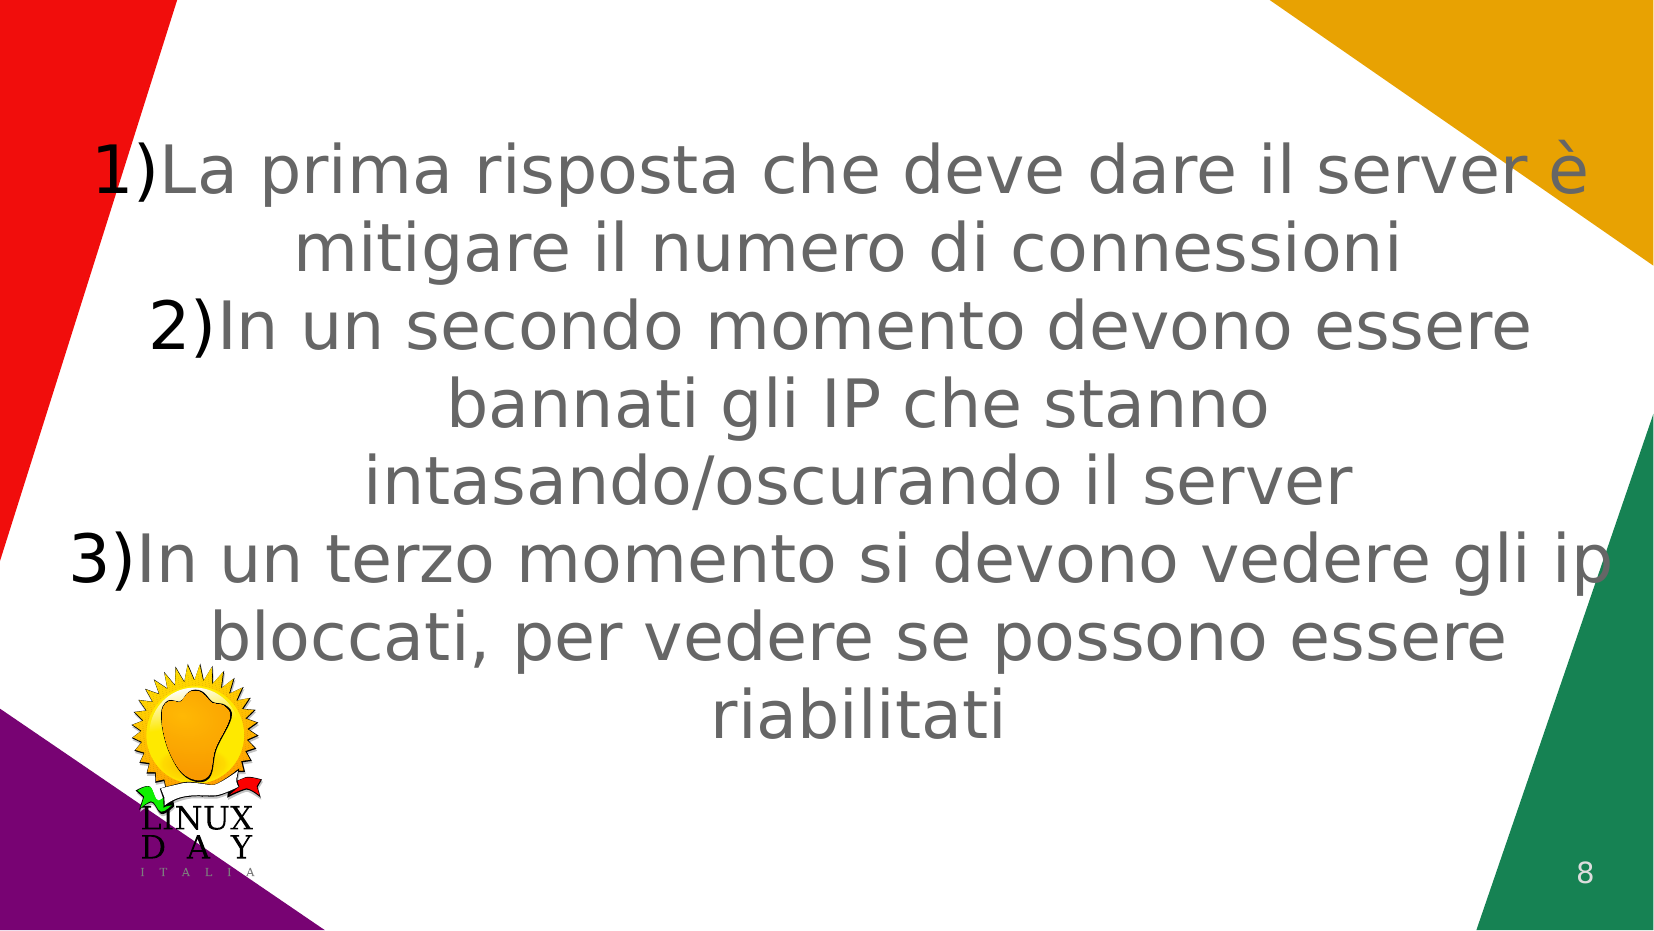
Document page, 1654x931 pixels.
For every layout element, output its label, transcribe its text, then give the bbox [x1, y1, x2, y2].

picture [0, 644, 404, 931]
subtitle La prima risposta che deve dare il server è mitigare il numero di connessioni In un secondo momento devono essere bannati gli IP che stanno intasando/oscurando il server In un terzo momento si devono vedere gli ip bloccati, per vedere se possono essere riabilitati [59, 29, 1625, 857]
